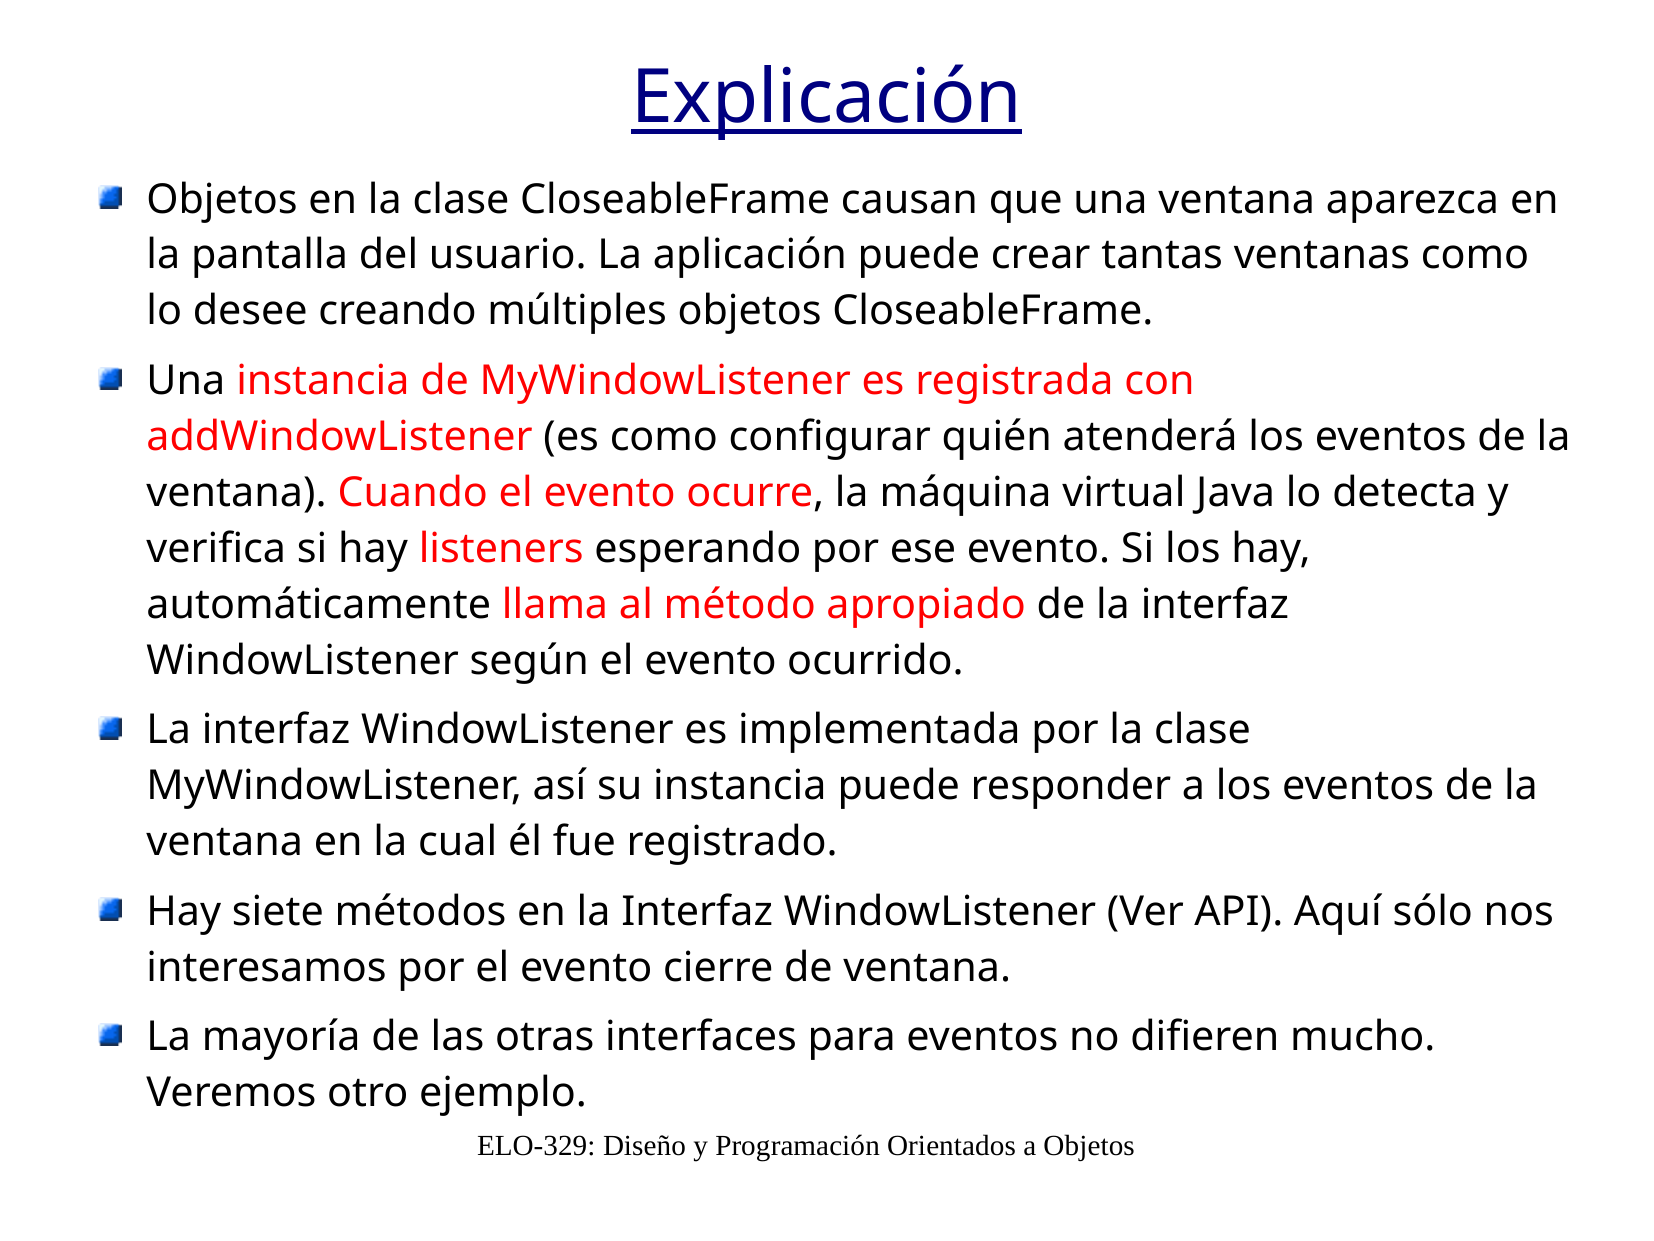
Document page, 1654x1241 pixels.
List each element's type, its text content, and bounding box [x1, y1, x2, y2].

list Objetos en la clase CloseableFrame causan que una ventana aparezca en la pantalla del usuario. La aplicación puede crear tantas ventanas como lo desee creando múltiples objetos CloseableFrame. Una instancia de MyWindowListener es registrada con addWindowListener (es como configurar quién atenderá los eventos de la ventana). Cuando el evento ocurre, la máquina virtual Java lo detecta y verifica si hay listeners esperando por ese evento. Si los hay, automáticamente llama al método apropiado de la interfaz WindowListener según el evento ocurrido. La interfaz WindowListener es implementada por la clase MyWindowListener, así su instancia puede responder a los eventos de la ventana en la cual él fue registrado. Hay siete métodos en la Interfaz WindowListener (Ver API). Aquí sólo nos interesamos por el evento cierre de ventana. La mayoría de las otras interfaces para eventos no difieren mucho. Veremos otro ejemplo. [82, 169, 1571, 1120]
title Explicación [82, 43, 1571, 145]
